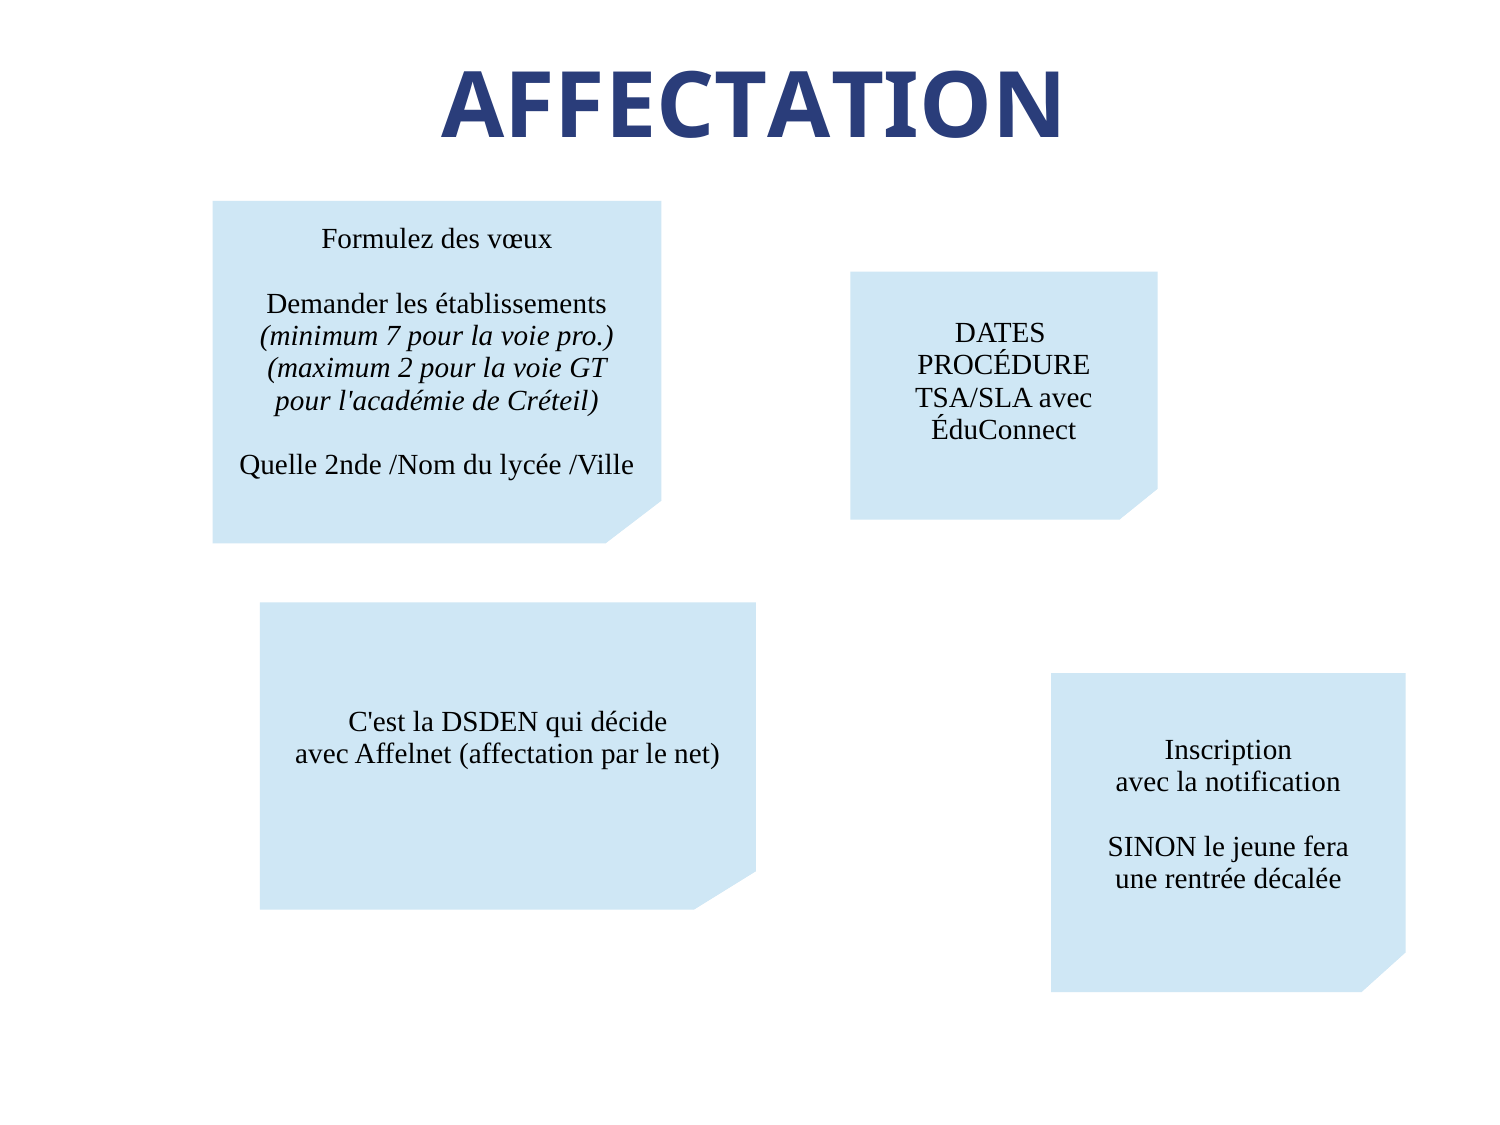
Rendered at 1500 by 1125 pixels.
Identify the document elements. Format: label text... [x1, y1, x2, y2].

text_box Inscription avec la notification SINON le jeune fera une rentrée décalée [1051, 673, 1406, 993]
text_box Formulez des vœux Demander les établissements (minimum 7 pour la voie pro.) (maximum 2 pour la voie GT pour l'académie de Créteil) Quelle 2nde /Nom du lycée /Ville [212, 200, 662, 544]
text_box DATES PROCÉDURE TSA/SLA avec ÉduConnect [850, 271, 1158, 520]
title AFFECTATION [129, 23, 1403, 178]
text_box C'est la DSDEN qui décide avec Affelnet (affectation par le net) [259, 602, 756, 910]
